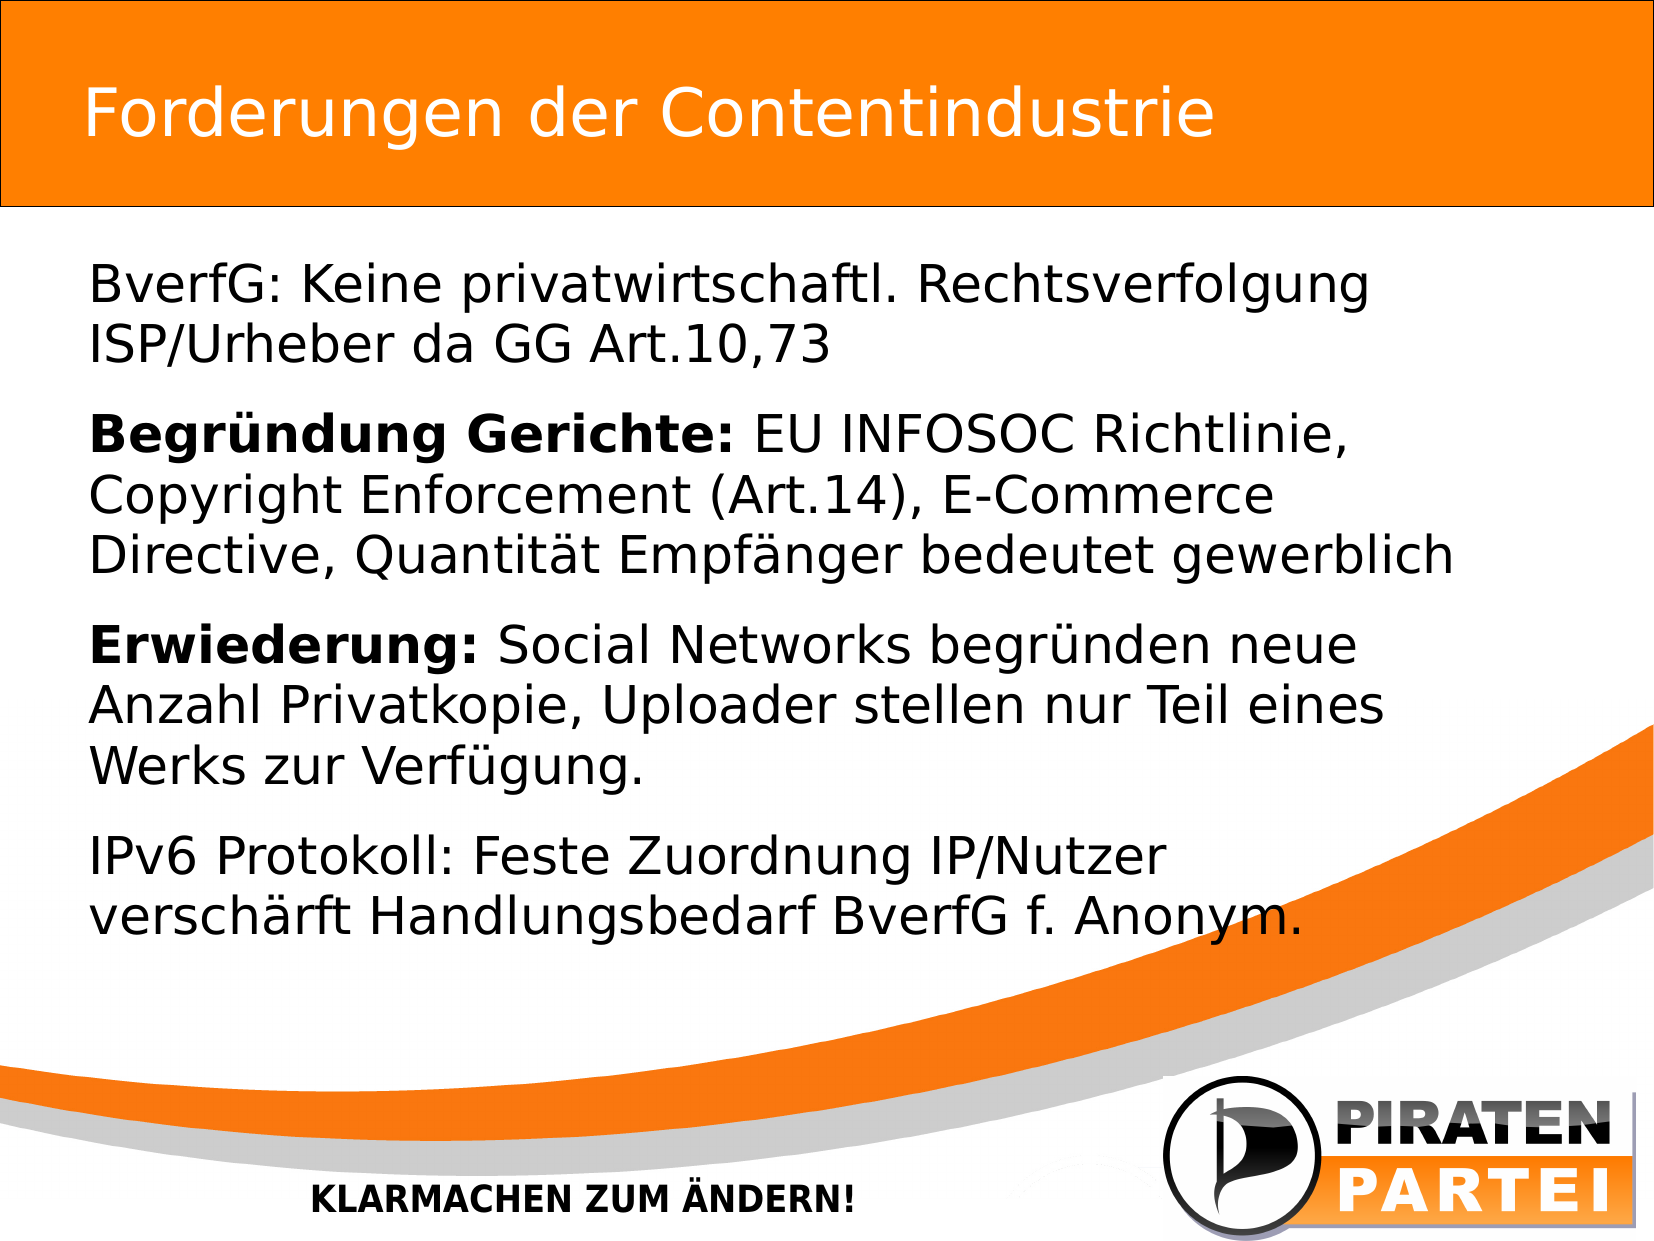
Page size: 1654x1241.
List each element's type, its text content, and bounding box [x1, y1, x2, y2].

picture [0, 699, 1654, 1241]
picture [392, 1190, 399, 1197]
picture [745, 1190, 756, 1199]
list BverfG: Keine privatwirtschaftl. Rechtsverfolgung ISP/Urheber da GG Art.10,73 Begründung Gerichte: EU INFOSOC Richtlinie, Copyright Enforcement (Art.14), E-Commerce Directive, Quantität Empfänger bedeutet gewerblich Erwiederung: Social Networks begründen neue Anzahl Privatkopie, Uploader stellen nur Teil eines Werks zur Verfügung. IPv6 Protokoll: Feste Zuordnung IP/Nutzer verschärft Handlungsbedarf BverfG f. Anonym. [0, 236, 1489, 956]
title Forderungen der Contentindustrie [82, 56, 1571, 170]
picture [796, 1190, 803, 1197]
